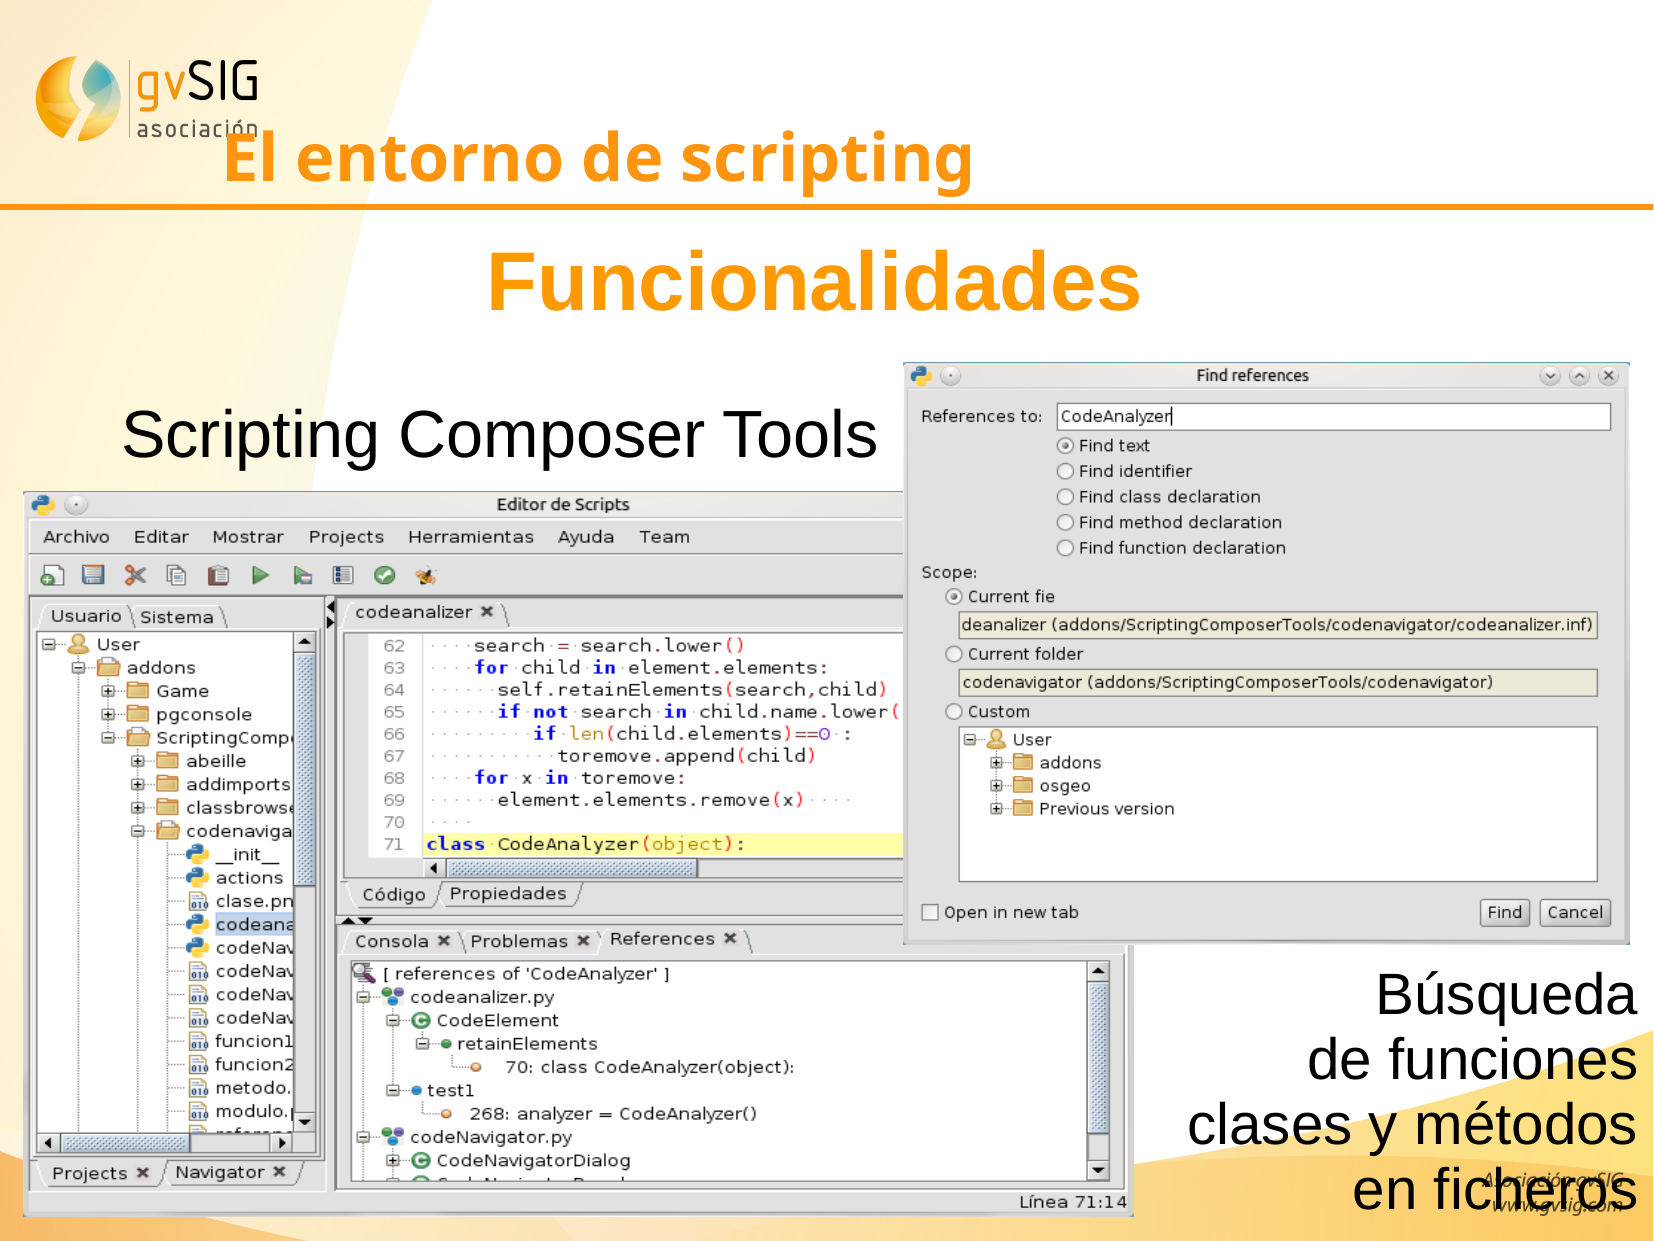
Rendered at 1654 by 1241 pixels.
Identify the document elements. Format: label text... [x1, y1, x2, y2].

text_box Scripting Composer Tools Búsqueda de funciones clases y métodos en ficheros [106, 389, 1654, 1231]
text_box Funcionalidades [23, 228, 1607, 337]
title El entorno de scripting [0, 0, 1654, 207]
picture [0, 210, 1654, 1241]
